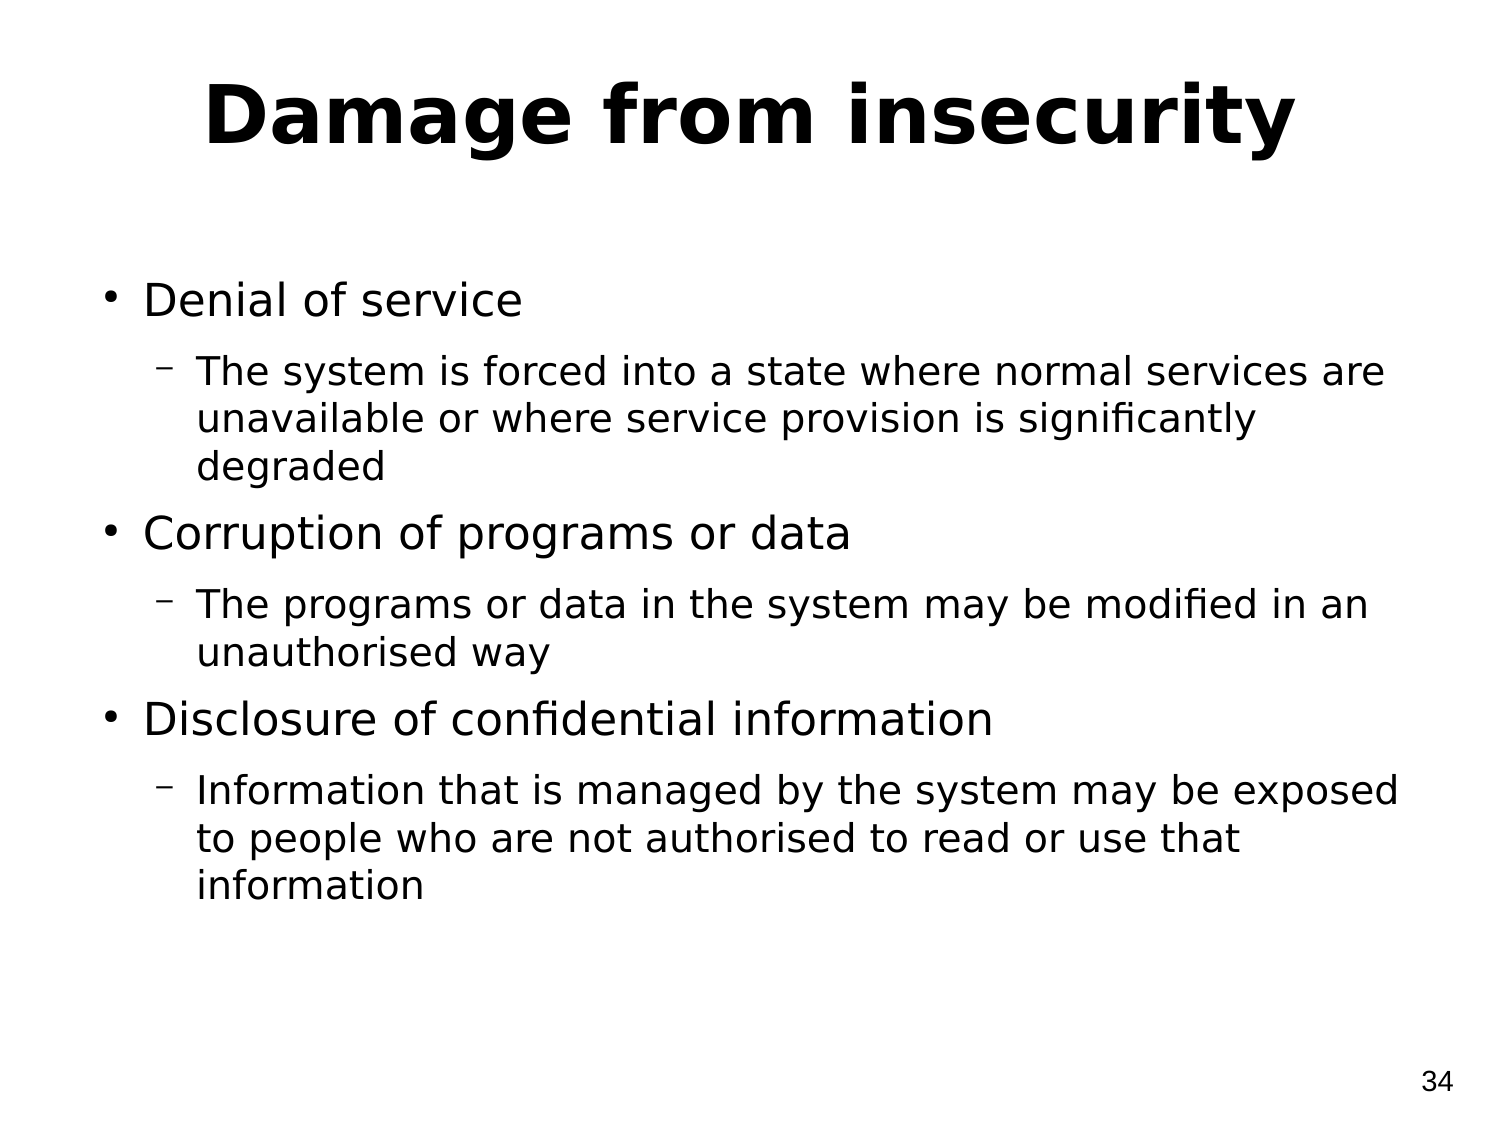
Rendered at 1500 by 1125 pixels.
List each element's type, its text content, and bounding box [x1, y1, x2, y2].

list Denial of service The system is forced into a state where normal services are unavailable or where service provision is significantly degraded Corruption of programs or data The programs or data in the system may be modified in an unauthorised way Disclosure of confidential information Information that is managed by the system may be exposed to people who are not authorised to read or use that information [75, 263, 1425, 916]
title Damage from insecurity [75, 44, 1425, 177]
